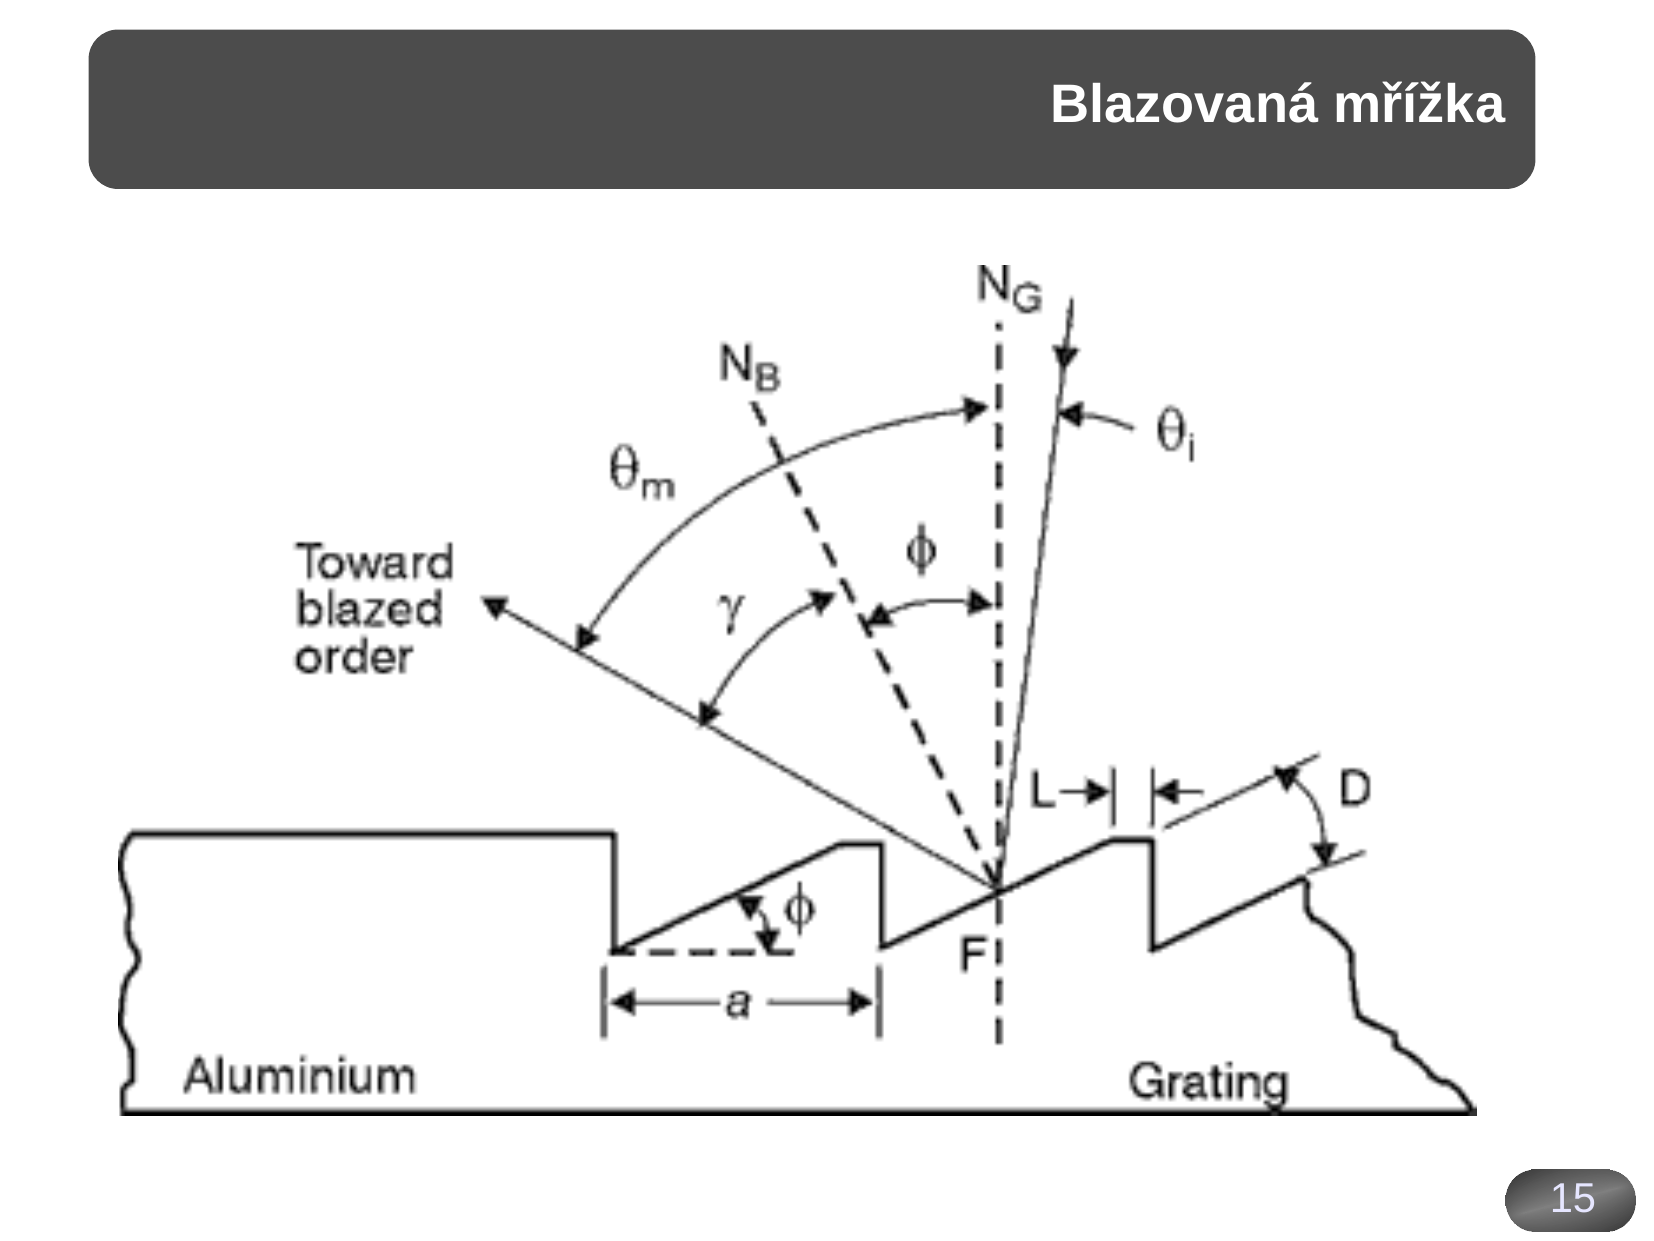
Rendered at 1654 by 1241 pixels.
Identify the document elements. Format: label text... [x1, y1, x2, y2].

title Blazovaná mřížka [118, 59, 1506, 148]
picture [0, 0, 1654, 1241]
